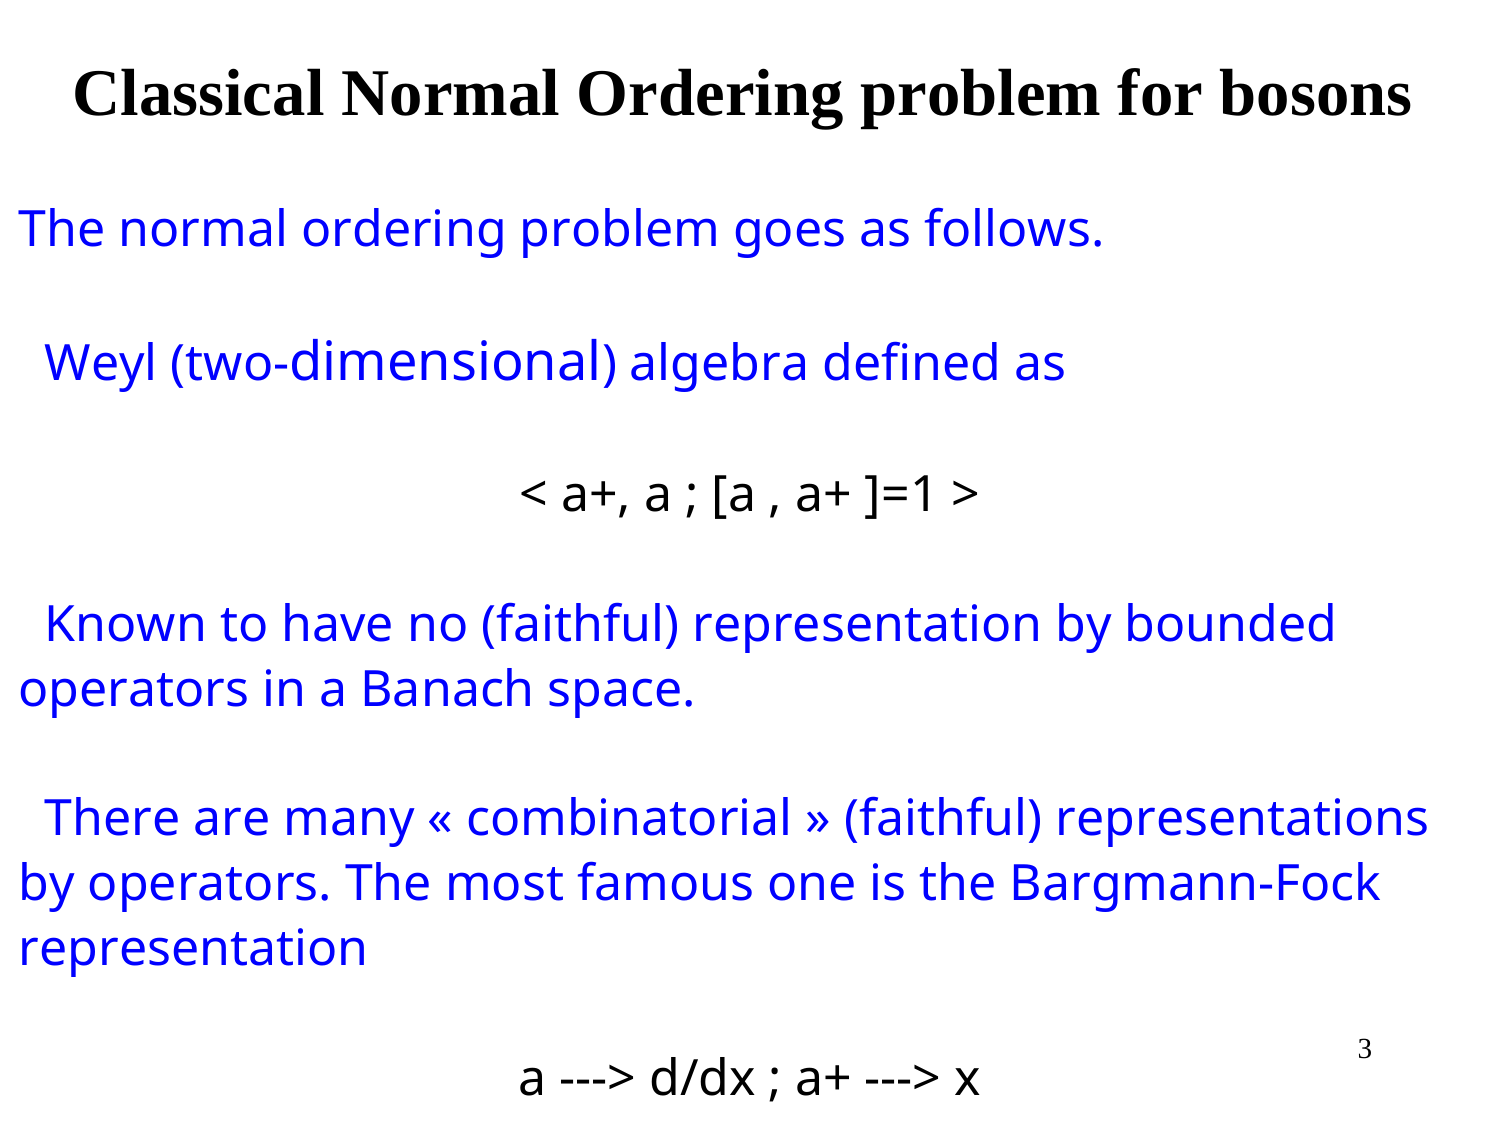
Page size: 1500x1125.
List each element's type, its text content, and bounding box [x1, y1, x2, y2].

text_box Classical Normal Ordering problem for bosons The normal ordering problem goes as follows. Weyl (two-dimensional) algebra defined as < a+, a ; [a , a+ ]=1 > Known to have no (faithful) representation by bounded operators in a Banach space. There are many « combinatorial » (faithful) representations by operators. The most famous one is the Bargmann-Fock representation a ---> d/dx ; a+ ---> x where a has degree -1 and a+ has degree 1. [3, 52, 1497, 1120]
